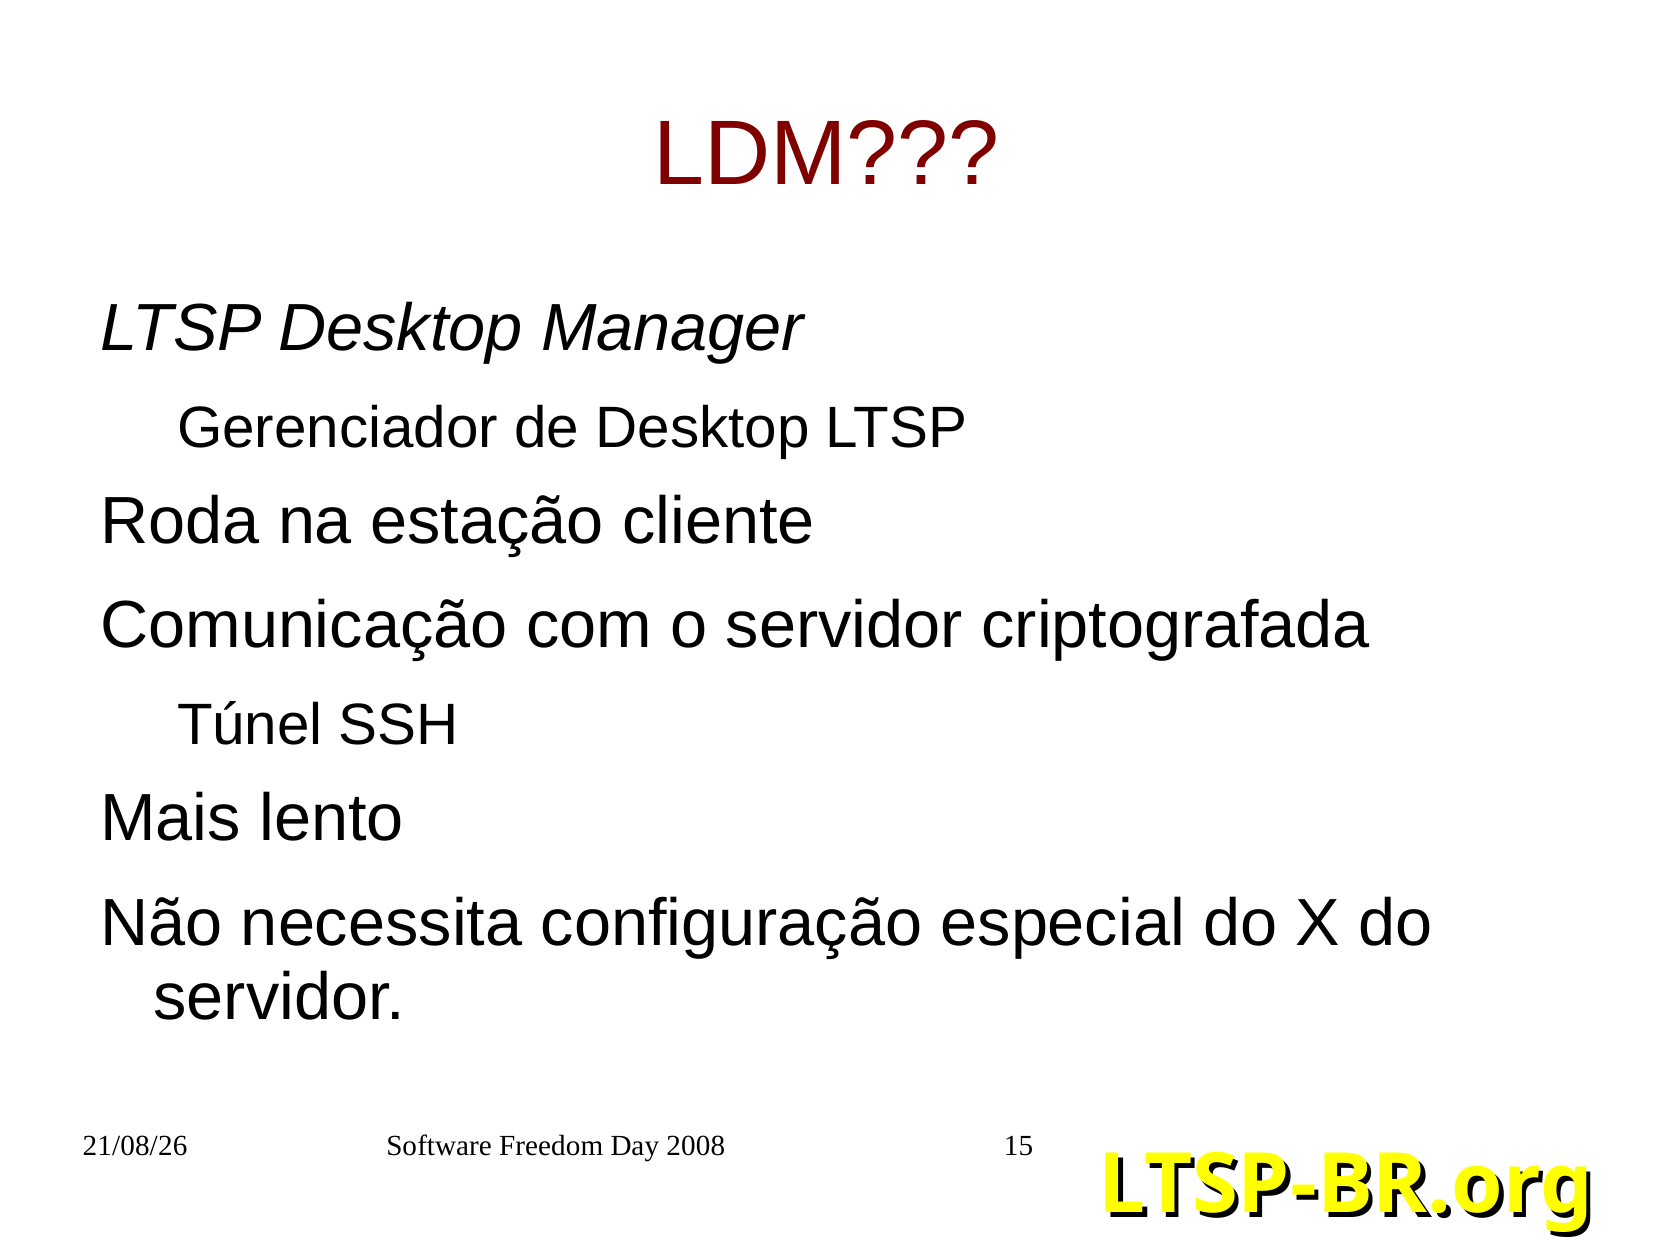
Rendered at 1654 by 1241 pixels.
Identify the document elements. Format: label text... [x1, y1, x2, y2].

list LTSP Desktop Manager Gerenciador de Desktop LTSP Roda na estação cliente Comunicação com o servidor criptografada Túnel SSH Mais lento Não necessita configuração especial do X do servidor. [82, 290, 1571, 1094]
title LDM??? [82, 56, 1571, 250]
